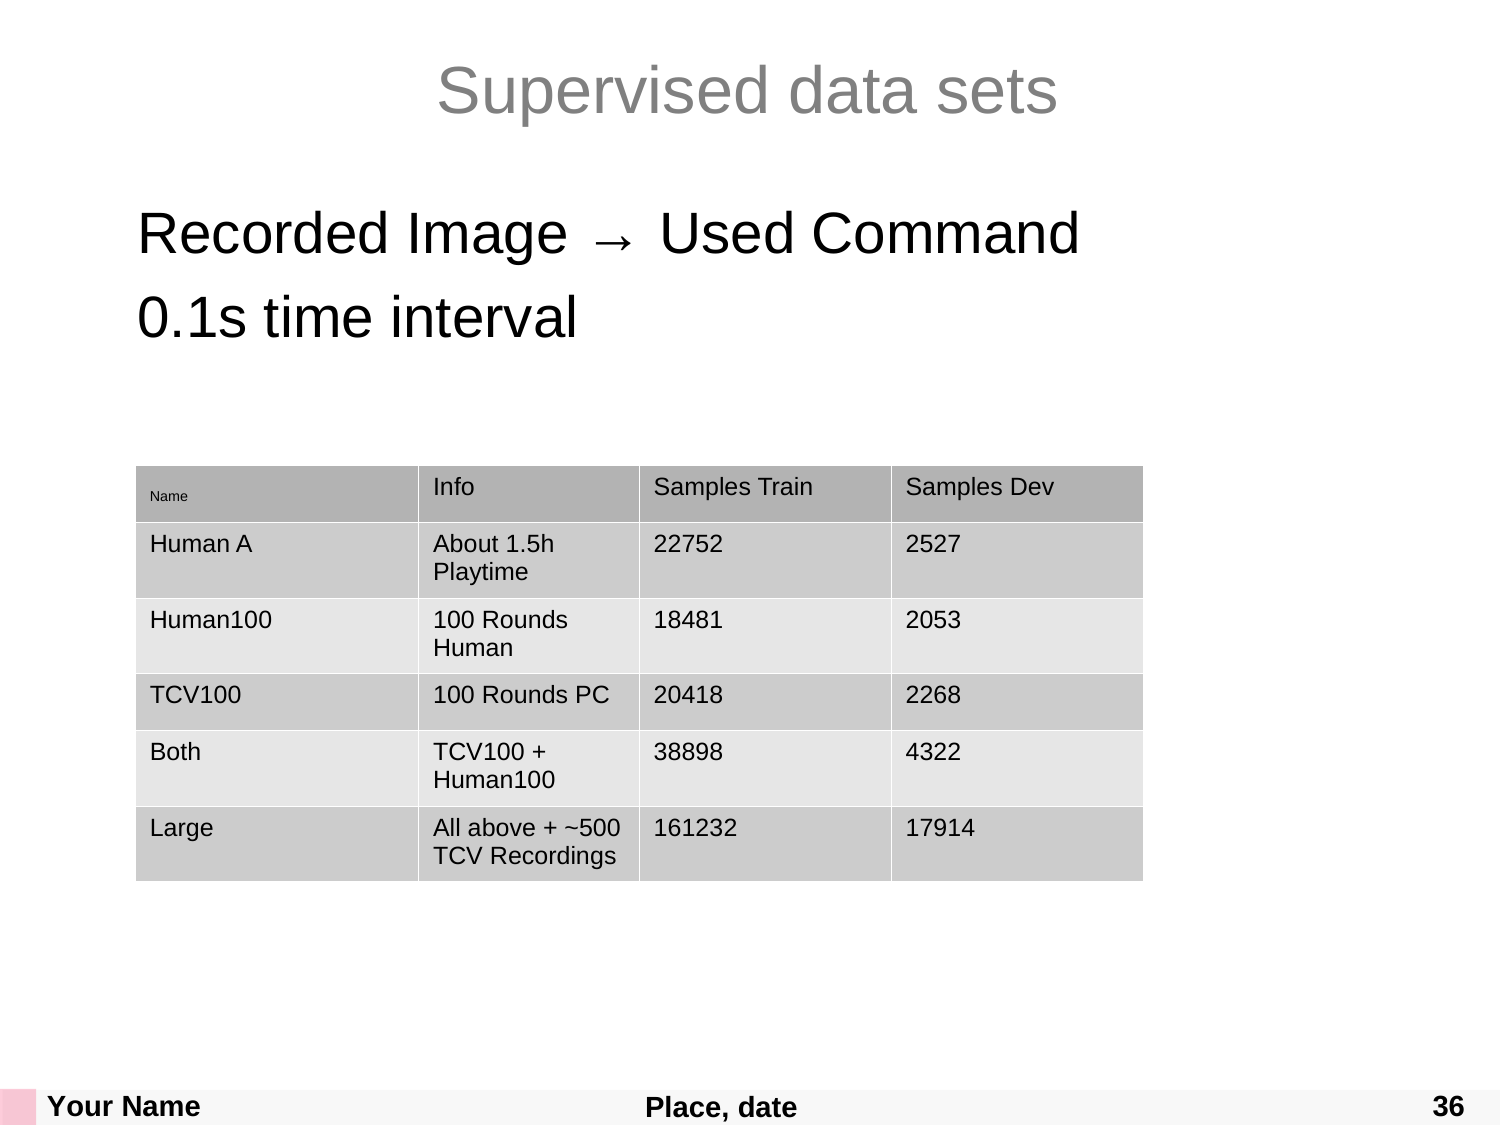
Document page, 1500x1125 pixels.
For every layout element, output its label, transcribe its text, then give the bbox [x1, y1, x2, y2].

table_cell 161232 [640, 807, 891, 881]
table_header Samples Dev [892, 466, 1143, 522]
table_cell 100 Rounds Human [419, 599, 639, 673]
table_cell 18481 [640, 599, 891, 673]
table_cell 4322 [892, 731, 1143, 806]
table_cell 17914 [892, 807, 1143, 881]
table_cell Large [136, 807, 418, 881]
table_cell 22752 [640, 523, 891, 598]
table_header Info [419, 466, 639, 522]
table_header Name [136, 466, 418, 522]
table_cell Human100 [136, 599, 418, 673]
table_cell 38898 [640, 731, 891, 806]
list Recorded Image → Used Command 0.1s time interval [66, 187, 1417, 1058]
table_cell 100 Rounds PC [419, 674, 639, 730]
table_cell TCV100 [136, 674, 418, 730]
table_cell 20418 [640, 674, 891, 730]
table_cell Human A [136, 523, 418, 598]
table_cell 2268 [892, 674, 1143, 730]
table_header Samples Train [640, 466, 891, 522]
table_cell 2053 [892, 599, 1143, 673]
table_cell All above + ~500 TCV Recordings [419, 807, 639, 881]
table_cell 2527 [892, 523, 1143, 598]
table_cell Both [136, 731, 418, 806]
table_cell About 1.5h Playtime [419, 523, 639, 598]
title Supervised data sets [79, 25, 1417, 149]
table_cell TCV100 + Human100 [419, 731, 639, 806]
